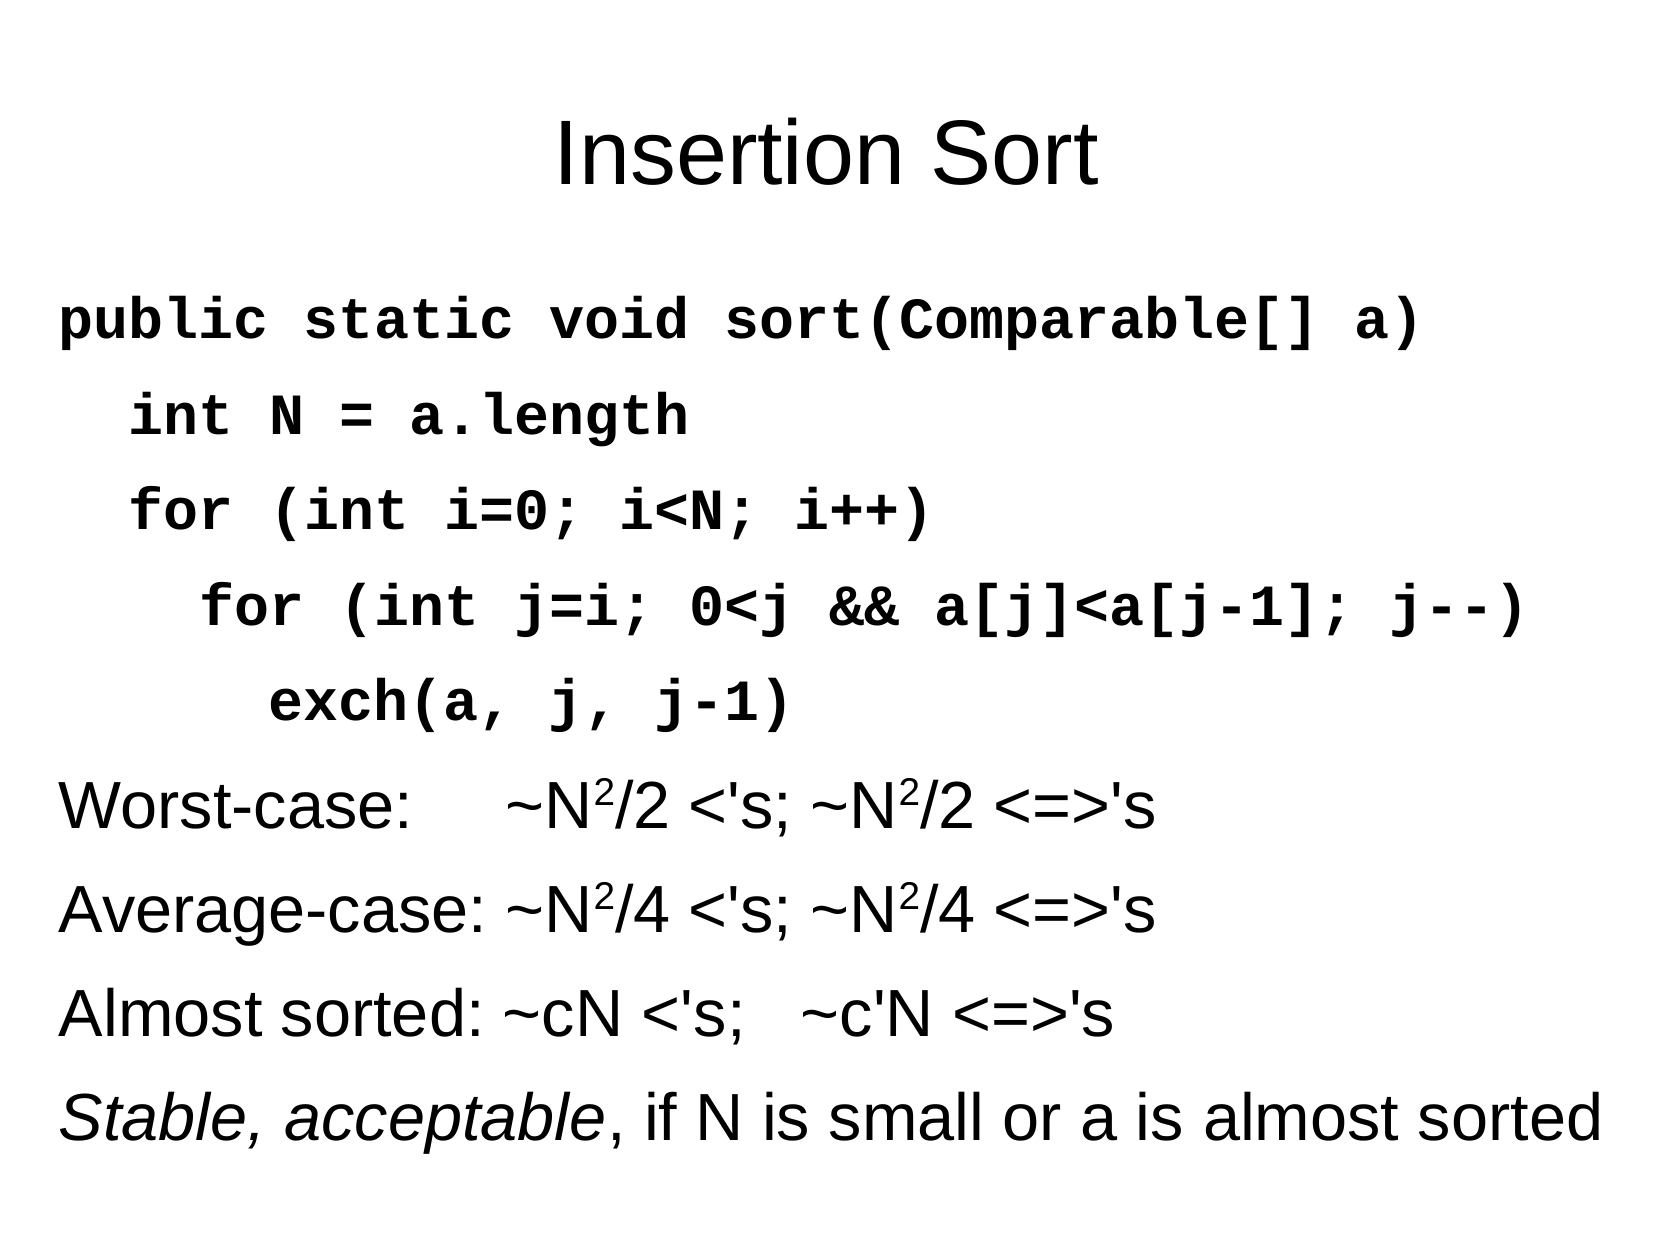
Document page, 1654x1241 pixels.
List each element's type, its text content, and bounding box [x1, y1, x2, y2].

title Insertion Sort [82, 49, 1571, 257]
list public static void sort(Comparable[] a) int N = a.length for (int i=0; i<N; i++) for (int j=i; 0<j && a[j]<a[j-1]; j--) exch(a, j, j-1) Worst-case: ~N2/2 <'s; ~N2/2 <=>'s Average-case: ~N2/4 <'s; ~N2/4 <=>'s Almost sorted: ~cN <'s; ~c'N <=>'s Stable, acceptable, if N is small or a is almost sorted [59, 290, 1630, 1163]
